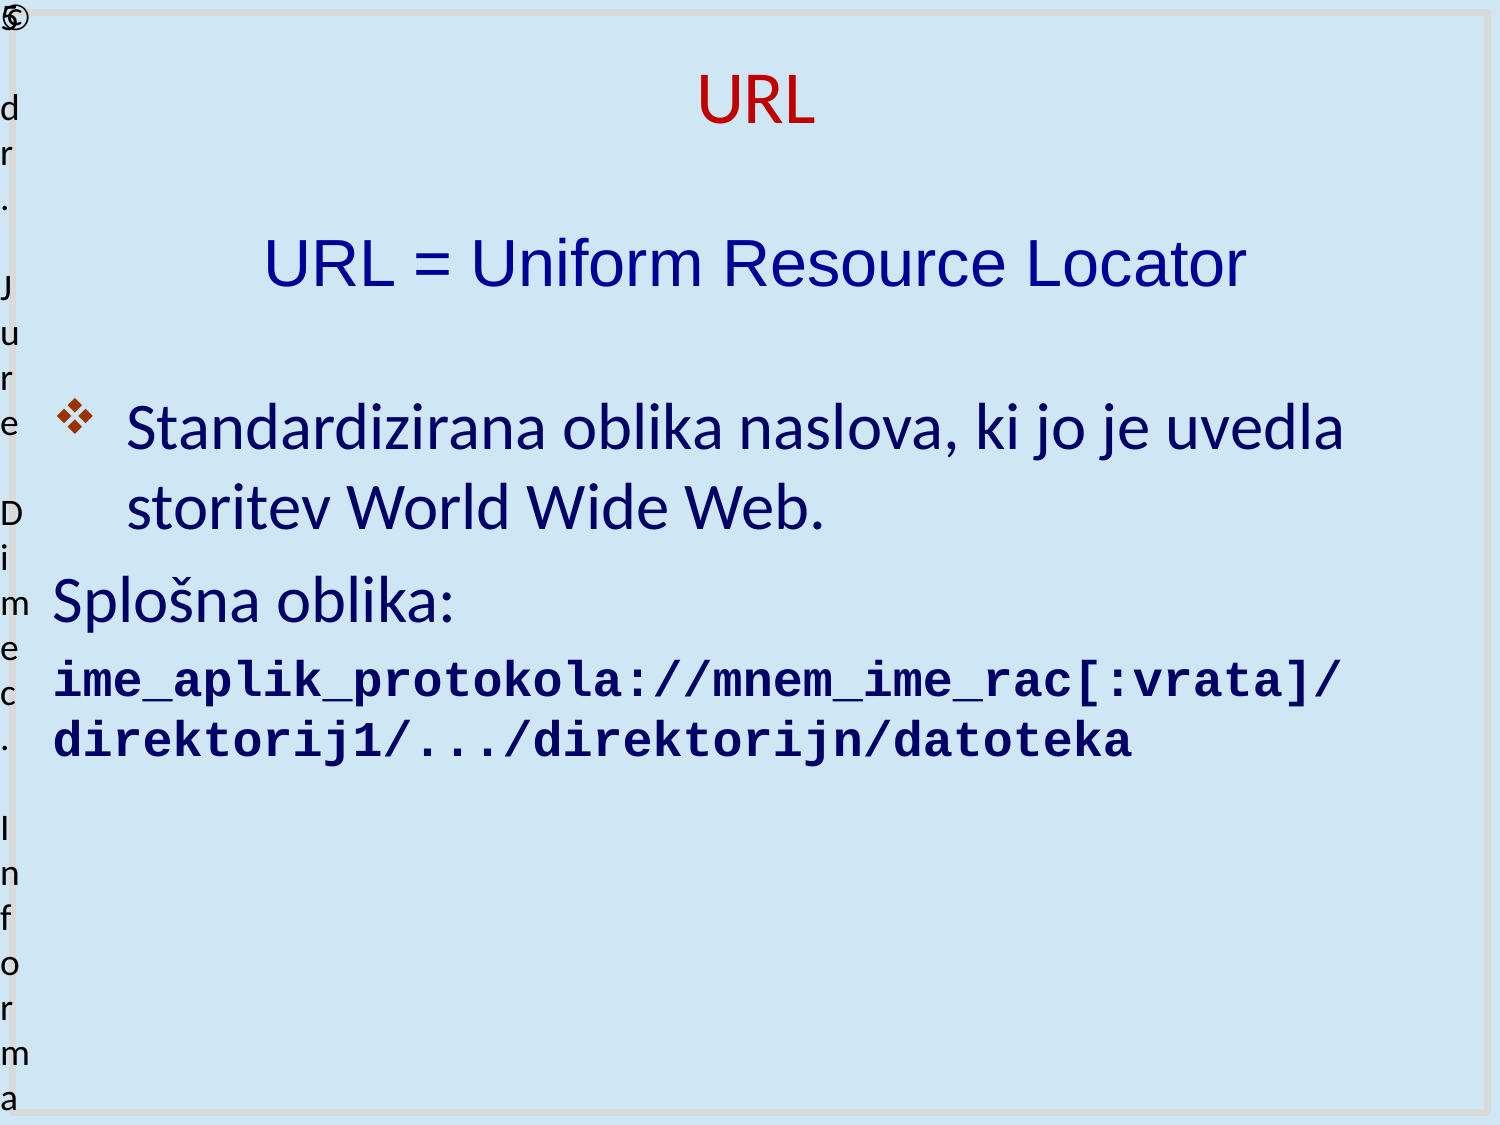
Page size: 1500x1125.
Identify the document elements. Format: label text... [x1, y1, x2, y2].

text_box URL = Uniform Resource Locator [49, 212, 1463, 308]
title URL [37, 37, 1475, 150]
list Standardizirana oblika naslova, ki jo je uvedla storitev World Wide Web. Splošna oblika: ime_aplik_protokola://mnem_ime_rac[:vrata]/ direktorij1/.../direktorijn/datoteka [37, 375, 1475, 1050]
